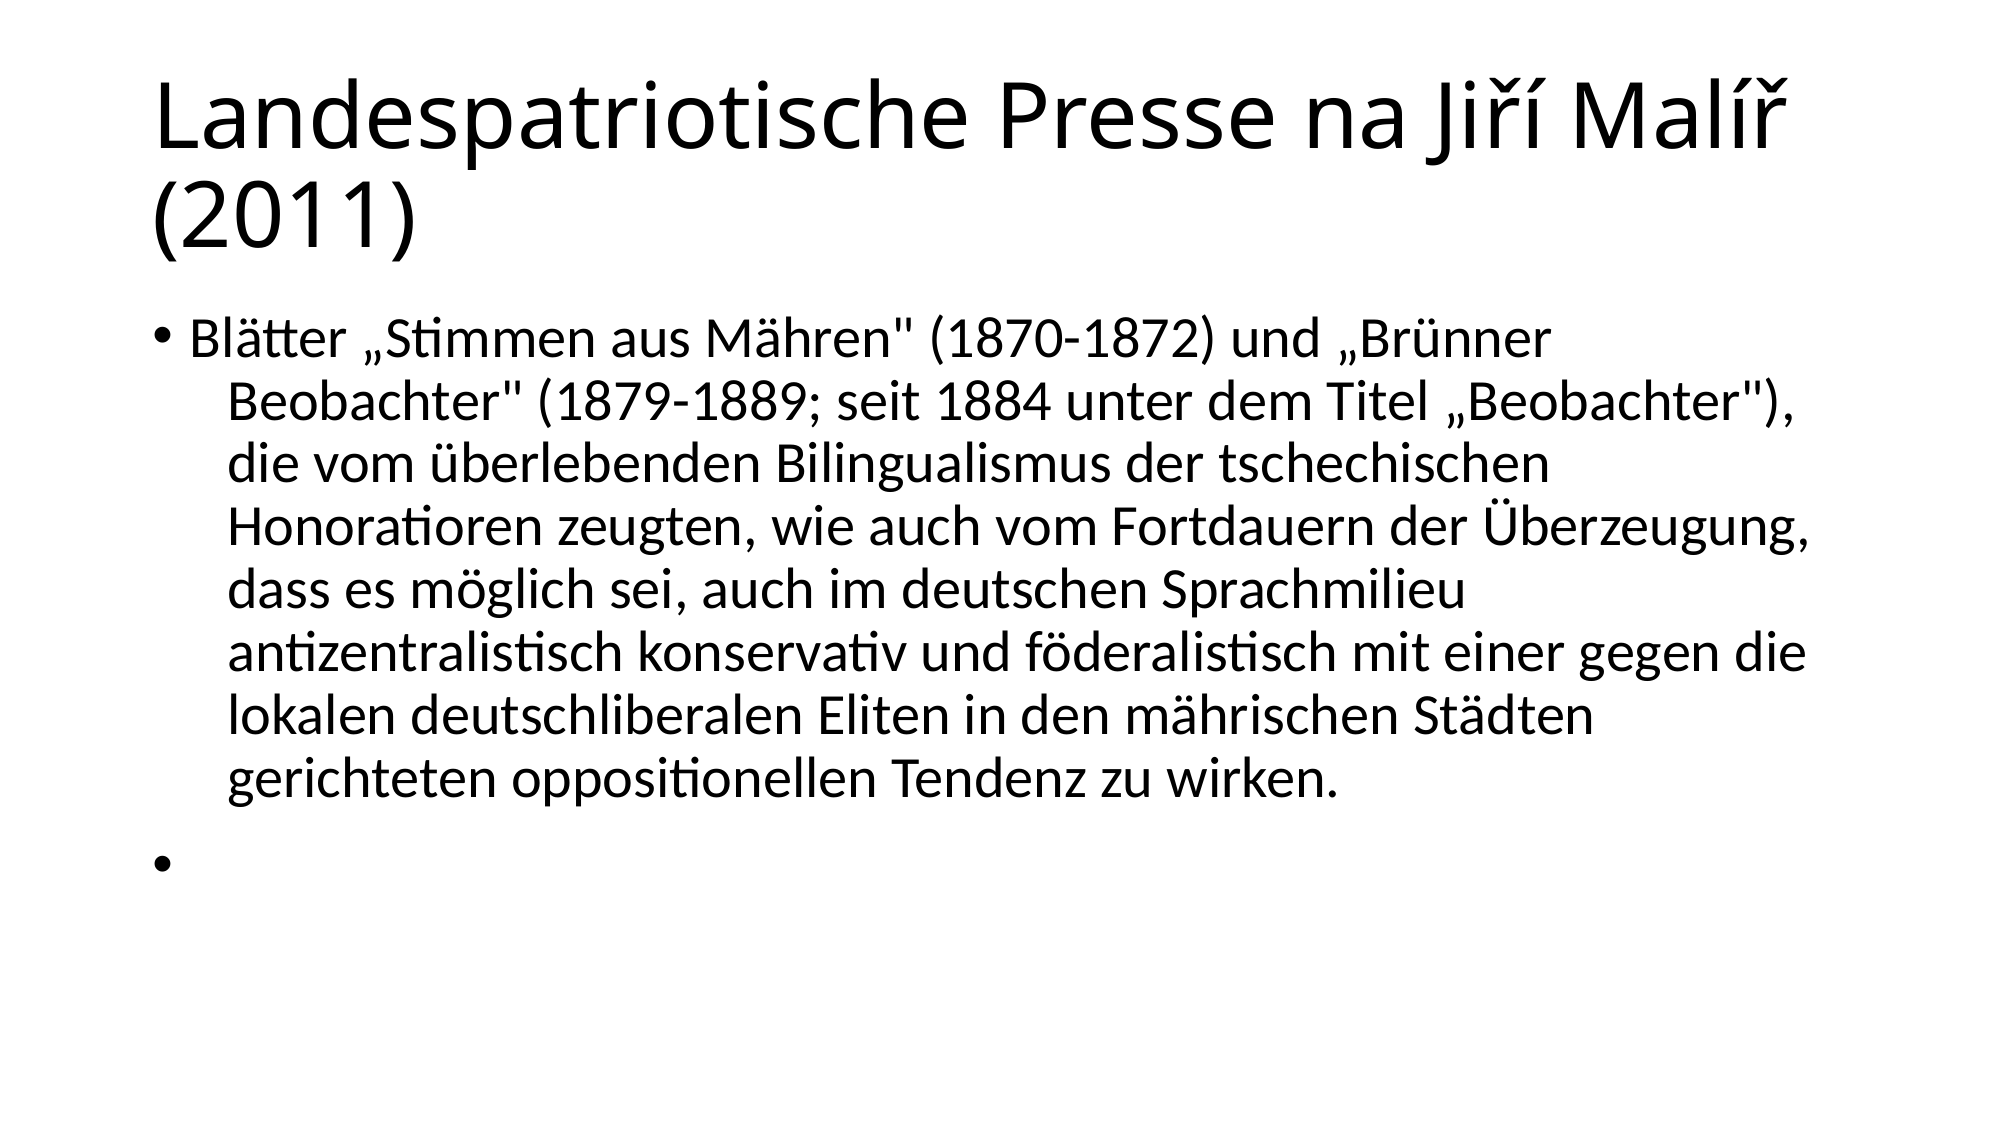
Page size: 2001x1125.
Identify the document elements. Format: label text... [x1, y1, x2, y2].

title Landespatriotische Presse na Jiří Malíř (2011) [137, 59, 1863, 278]
list Blätter „Stimmen aus Mähren" (1870-1872) und „Brünner Beobachter" (1879-1889; seit 1884 unter dem Titel „Beobachter"), die vom überlebenden Bilingualismus der tschechischen Honoratioren zeugten, wie auch vom Fortdauern der Überzeugung, dass es möglich sei, auch im deutschen Sprachmilieu antizentralistisch konservativ und föderalistisch mit einer gegen die lokalen deutschliberalen Eliten in den mährischen Städten gerichteten oppositionellen Tendenz zu wirken. [137, 299, 1863, 1014]
